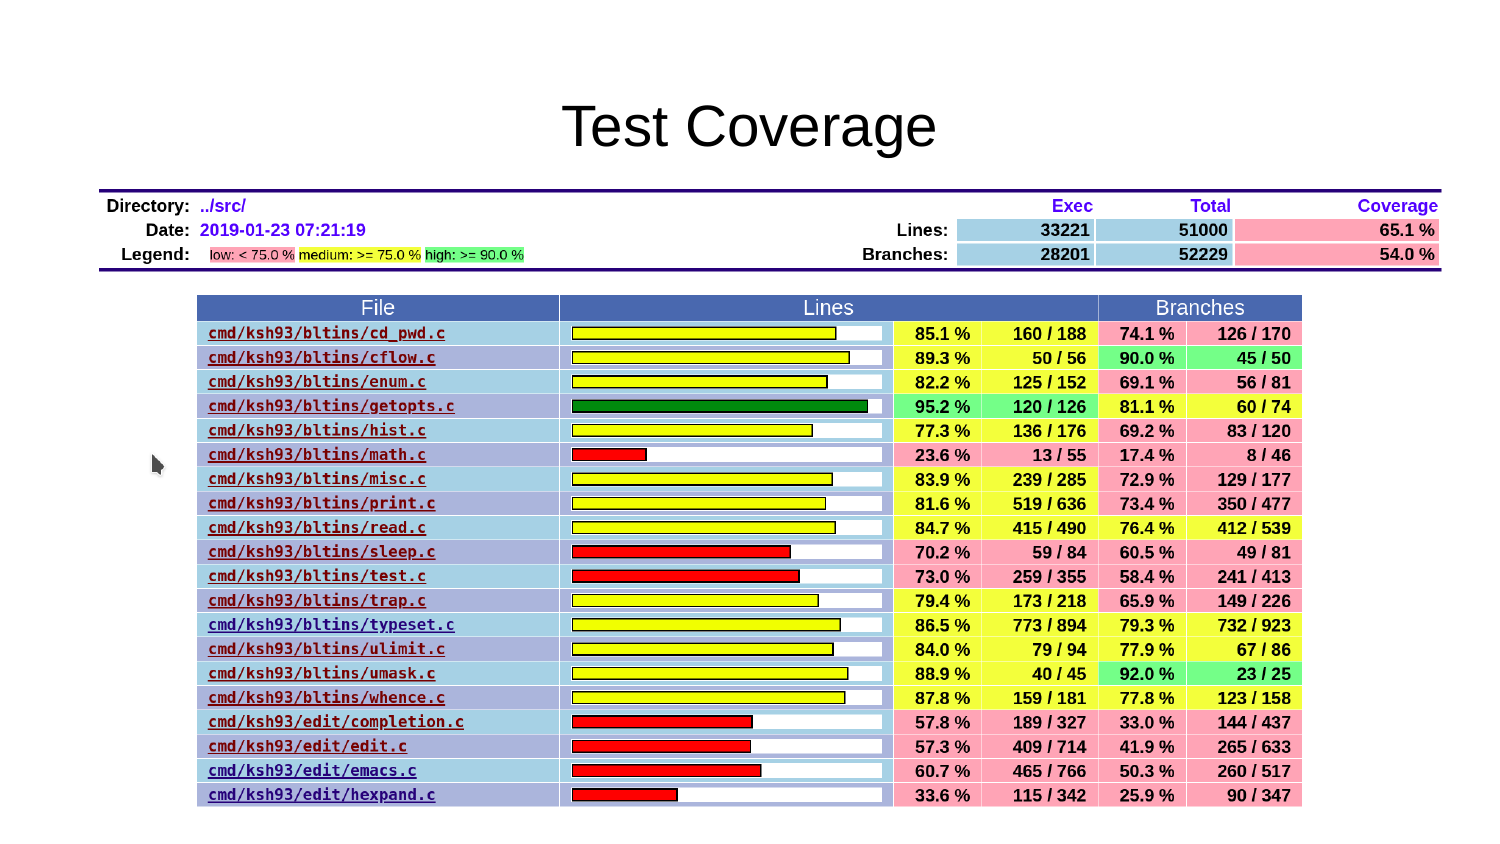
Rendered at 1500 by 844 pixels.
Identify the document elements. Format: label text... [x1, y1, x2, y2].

picture [99, 179, 1444, 807]
title Test Coverage [51, 72, 1449, 167]
